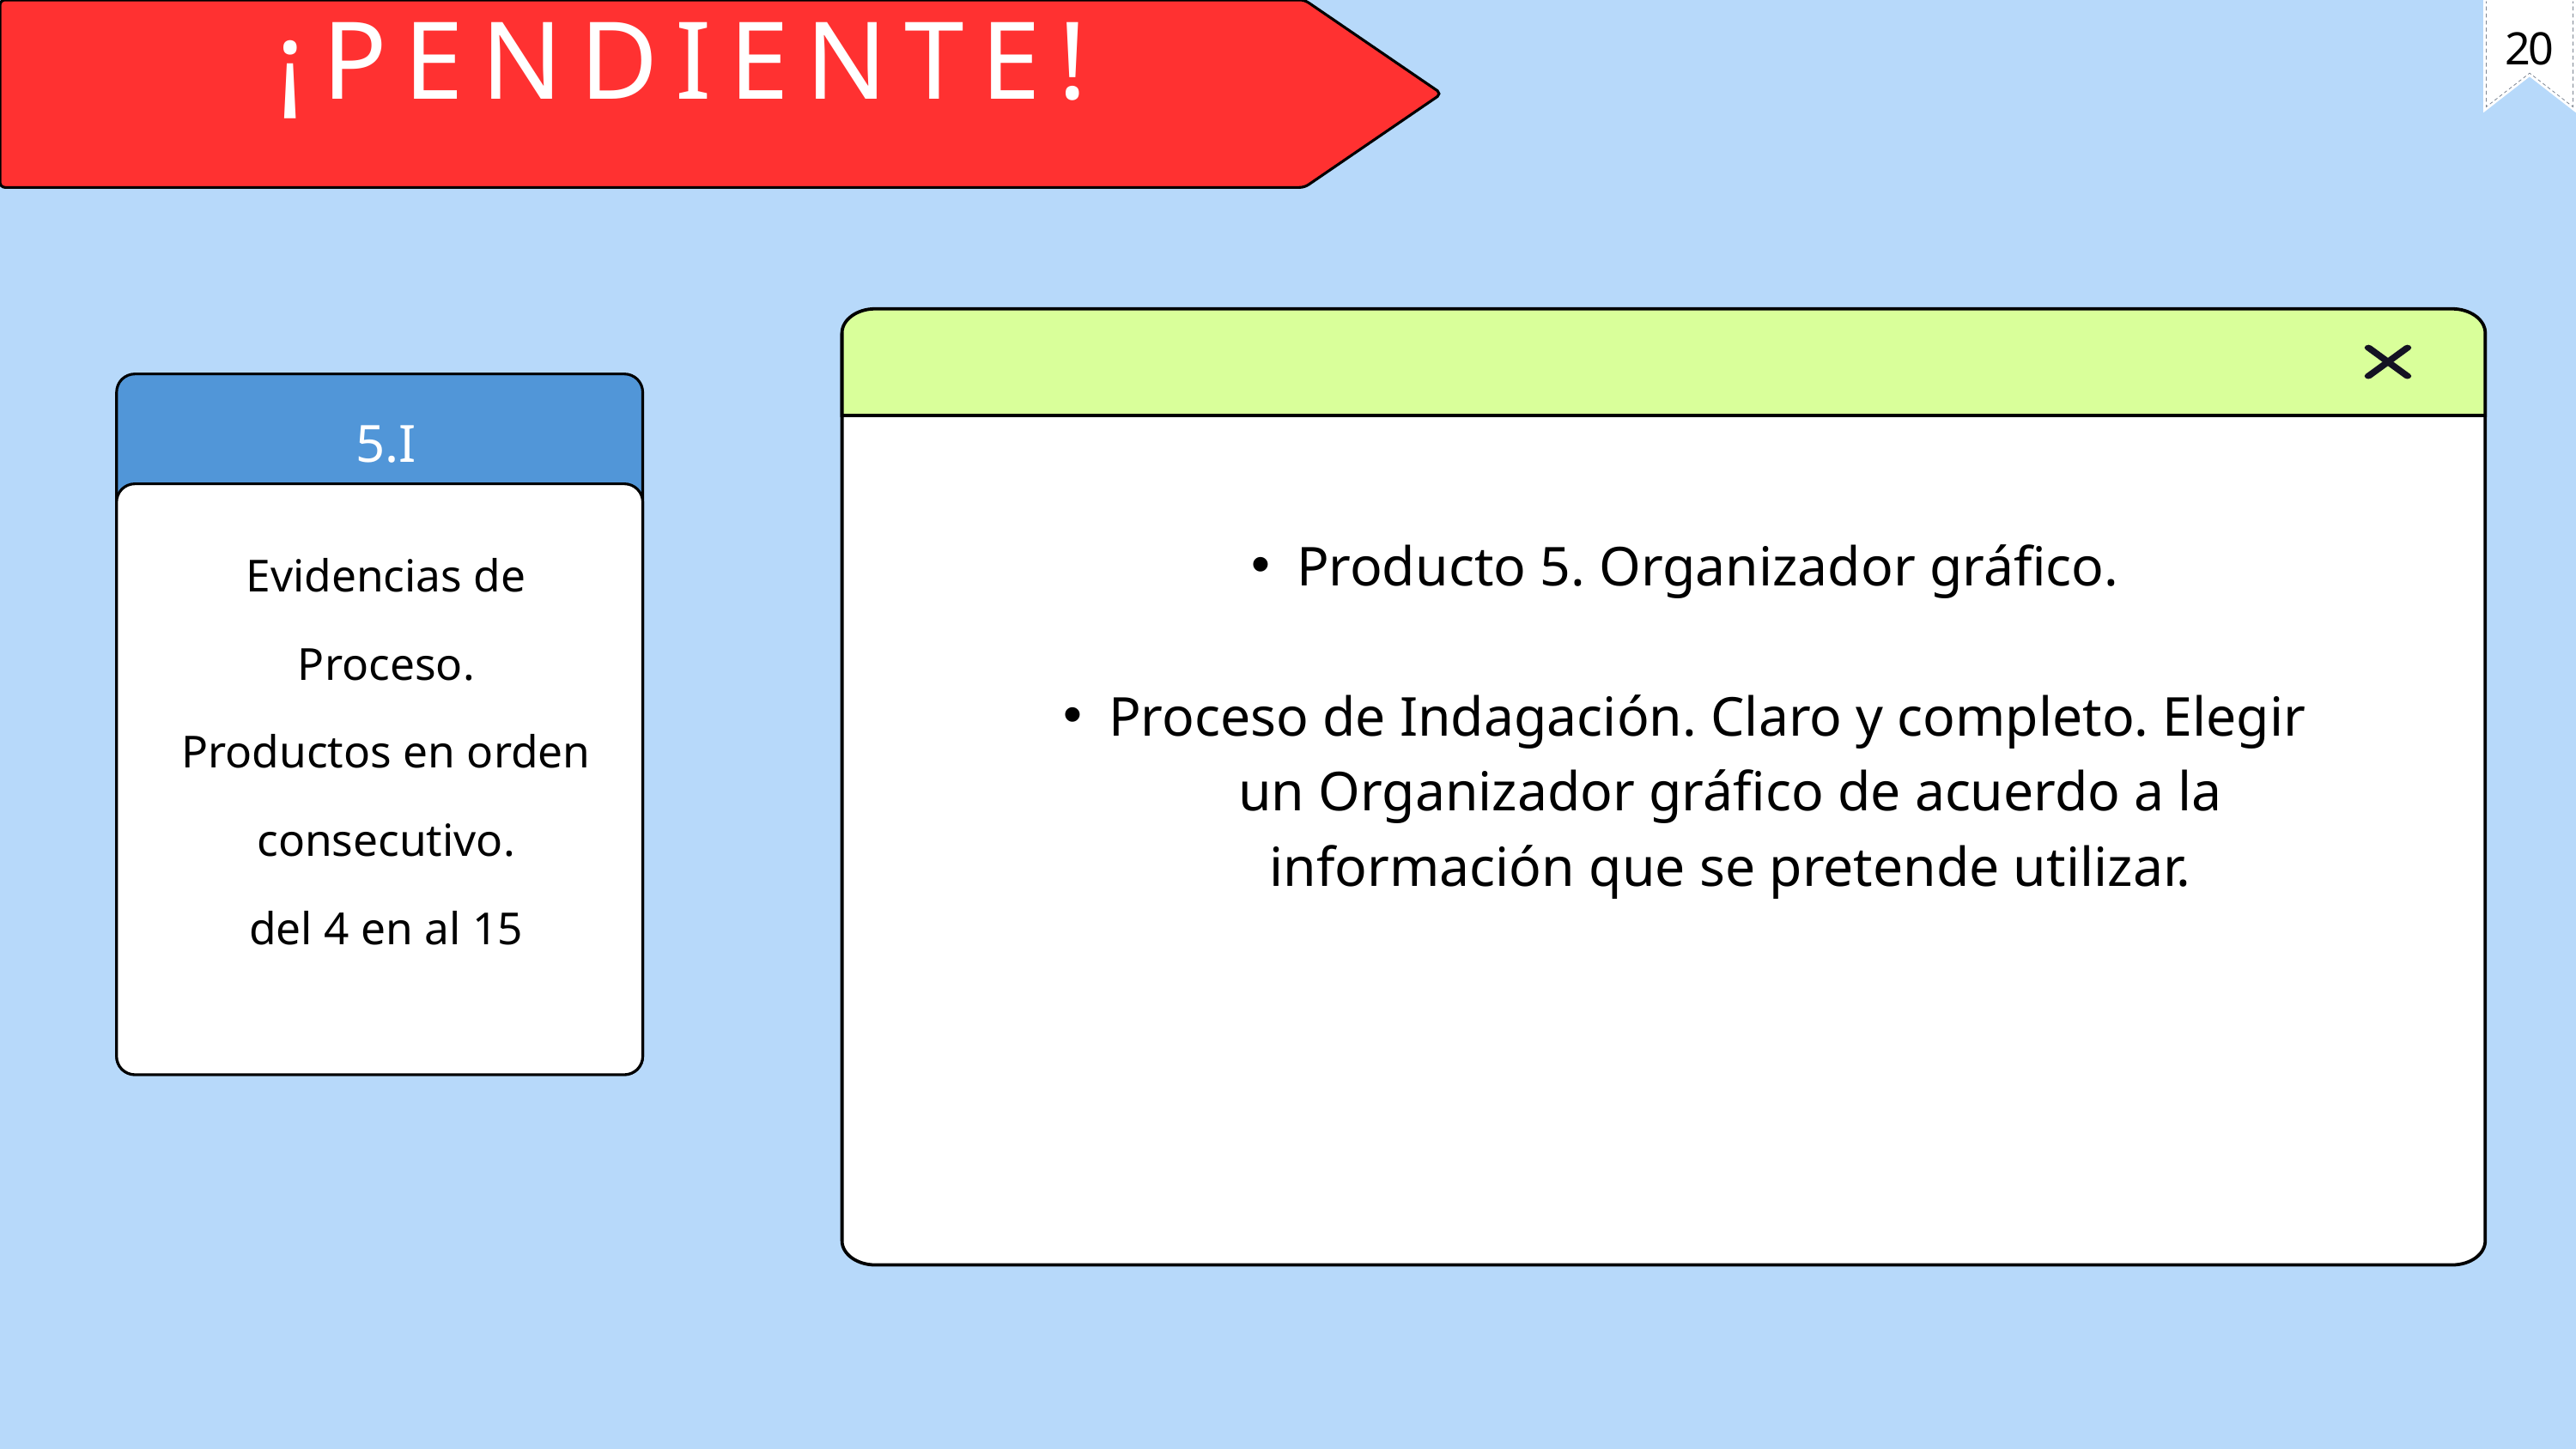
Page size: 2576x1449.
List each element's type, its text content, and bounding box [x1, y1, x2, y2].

text_box 20 [2488, 10, 2571, 133]
text_box [0, 0, 2576, 1449]
text_box Producto 5. Organizador gráfico. Proceso de Indagación. Claro y completo. Elegir un Organizador gráfico de acuerdo a la información que se pretende utilizar. [933, 521, 2347, 896]
text_box Evidencias de Proceso. Productos en orden consecutivo. del 4 en al 15 [152, 512, 621, 853]
text_box 5.I [157, 369, 616, 463]
text_box ¡PENDIENTE! [0, 0, 1365, 188]
